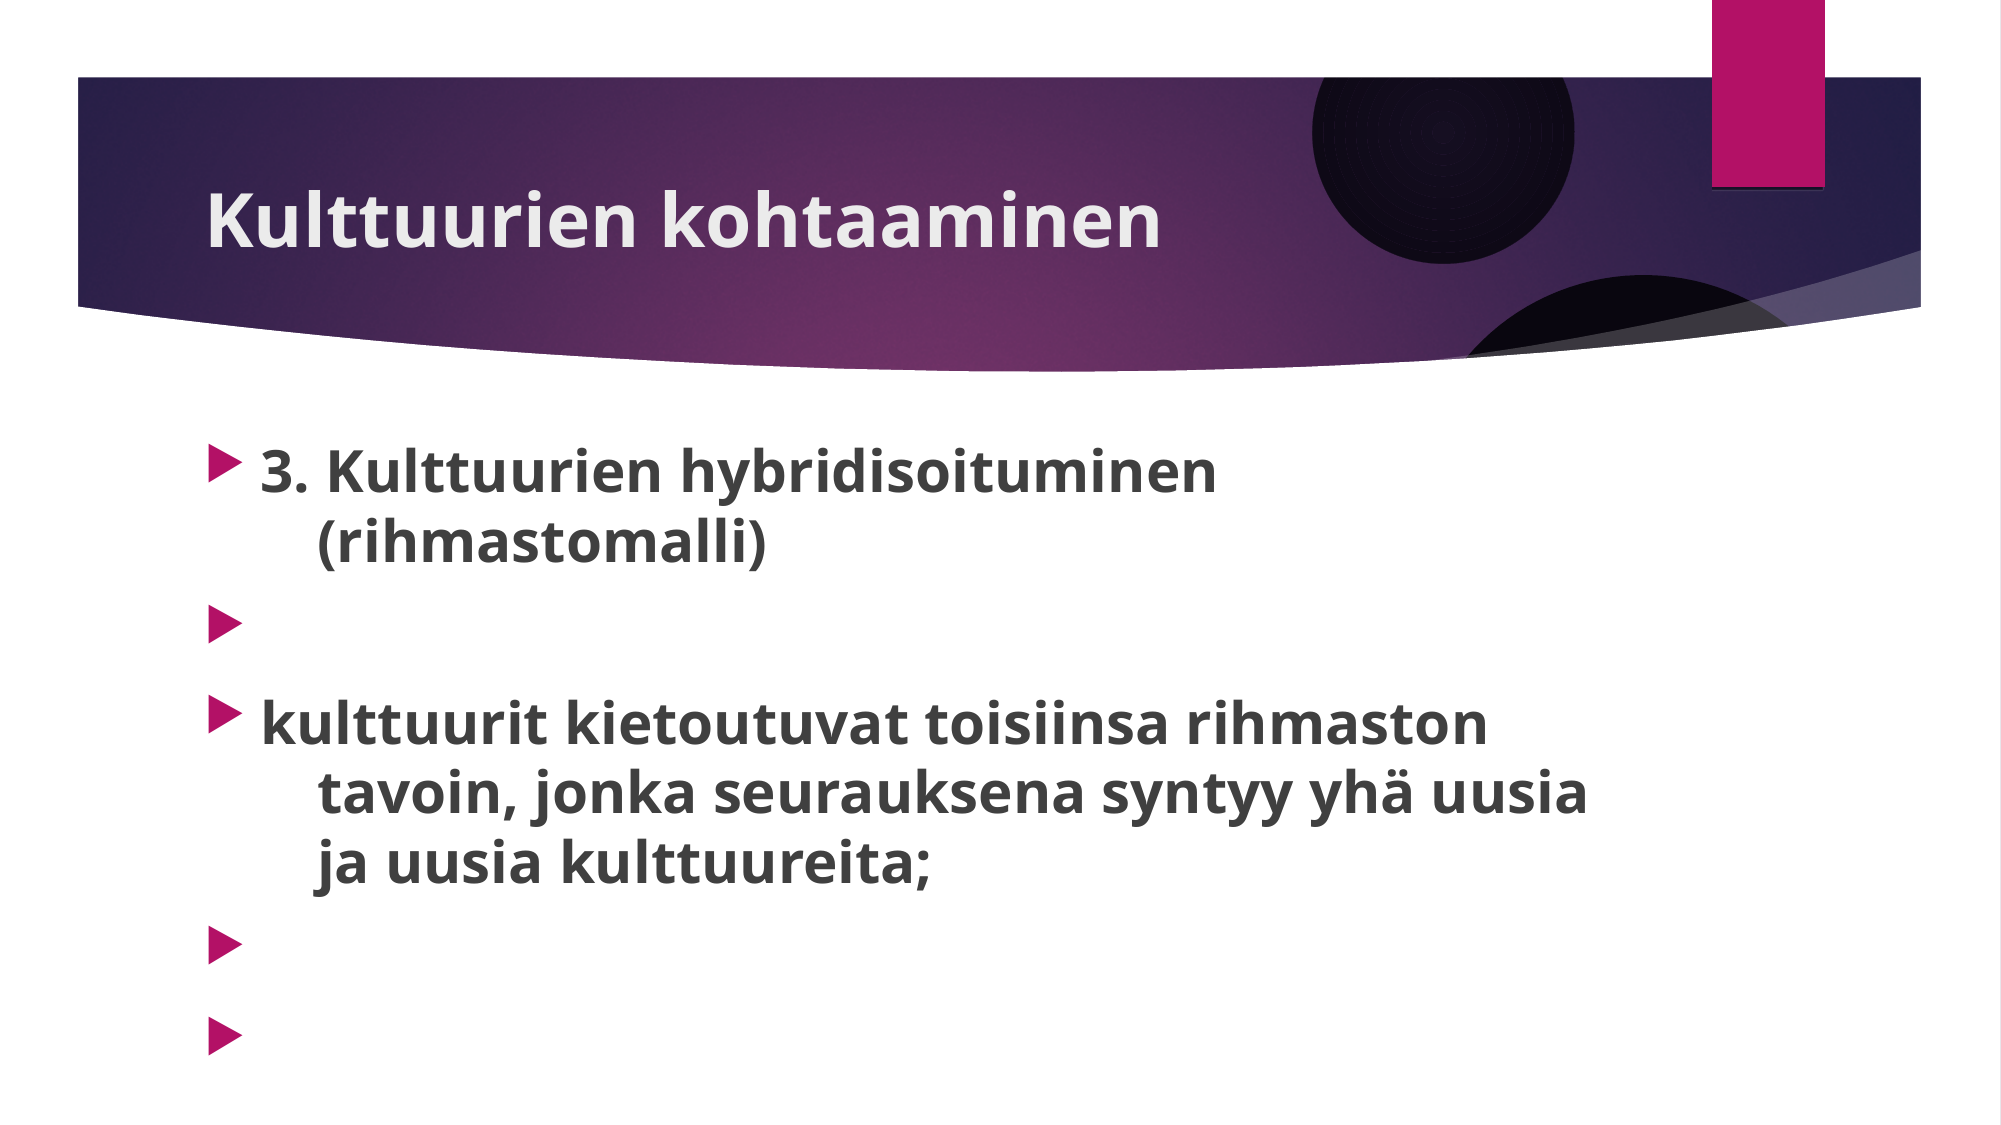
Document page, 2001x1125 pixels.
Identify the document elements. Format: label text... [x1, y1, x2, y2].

list 3. Kulttuurien hybridisoituminen (rihmastomalli) kulttuurit kietoutuvat toisiinsa rihmaston tavoin, jonka seurauksena syntyy yhä uusia ja uusia kulttuureita; [189, 427, 1638, 988]
title Kulttuurien kohtaaminen [189, 159, 1627, 276]
